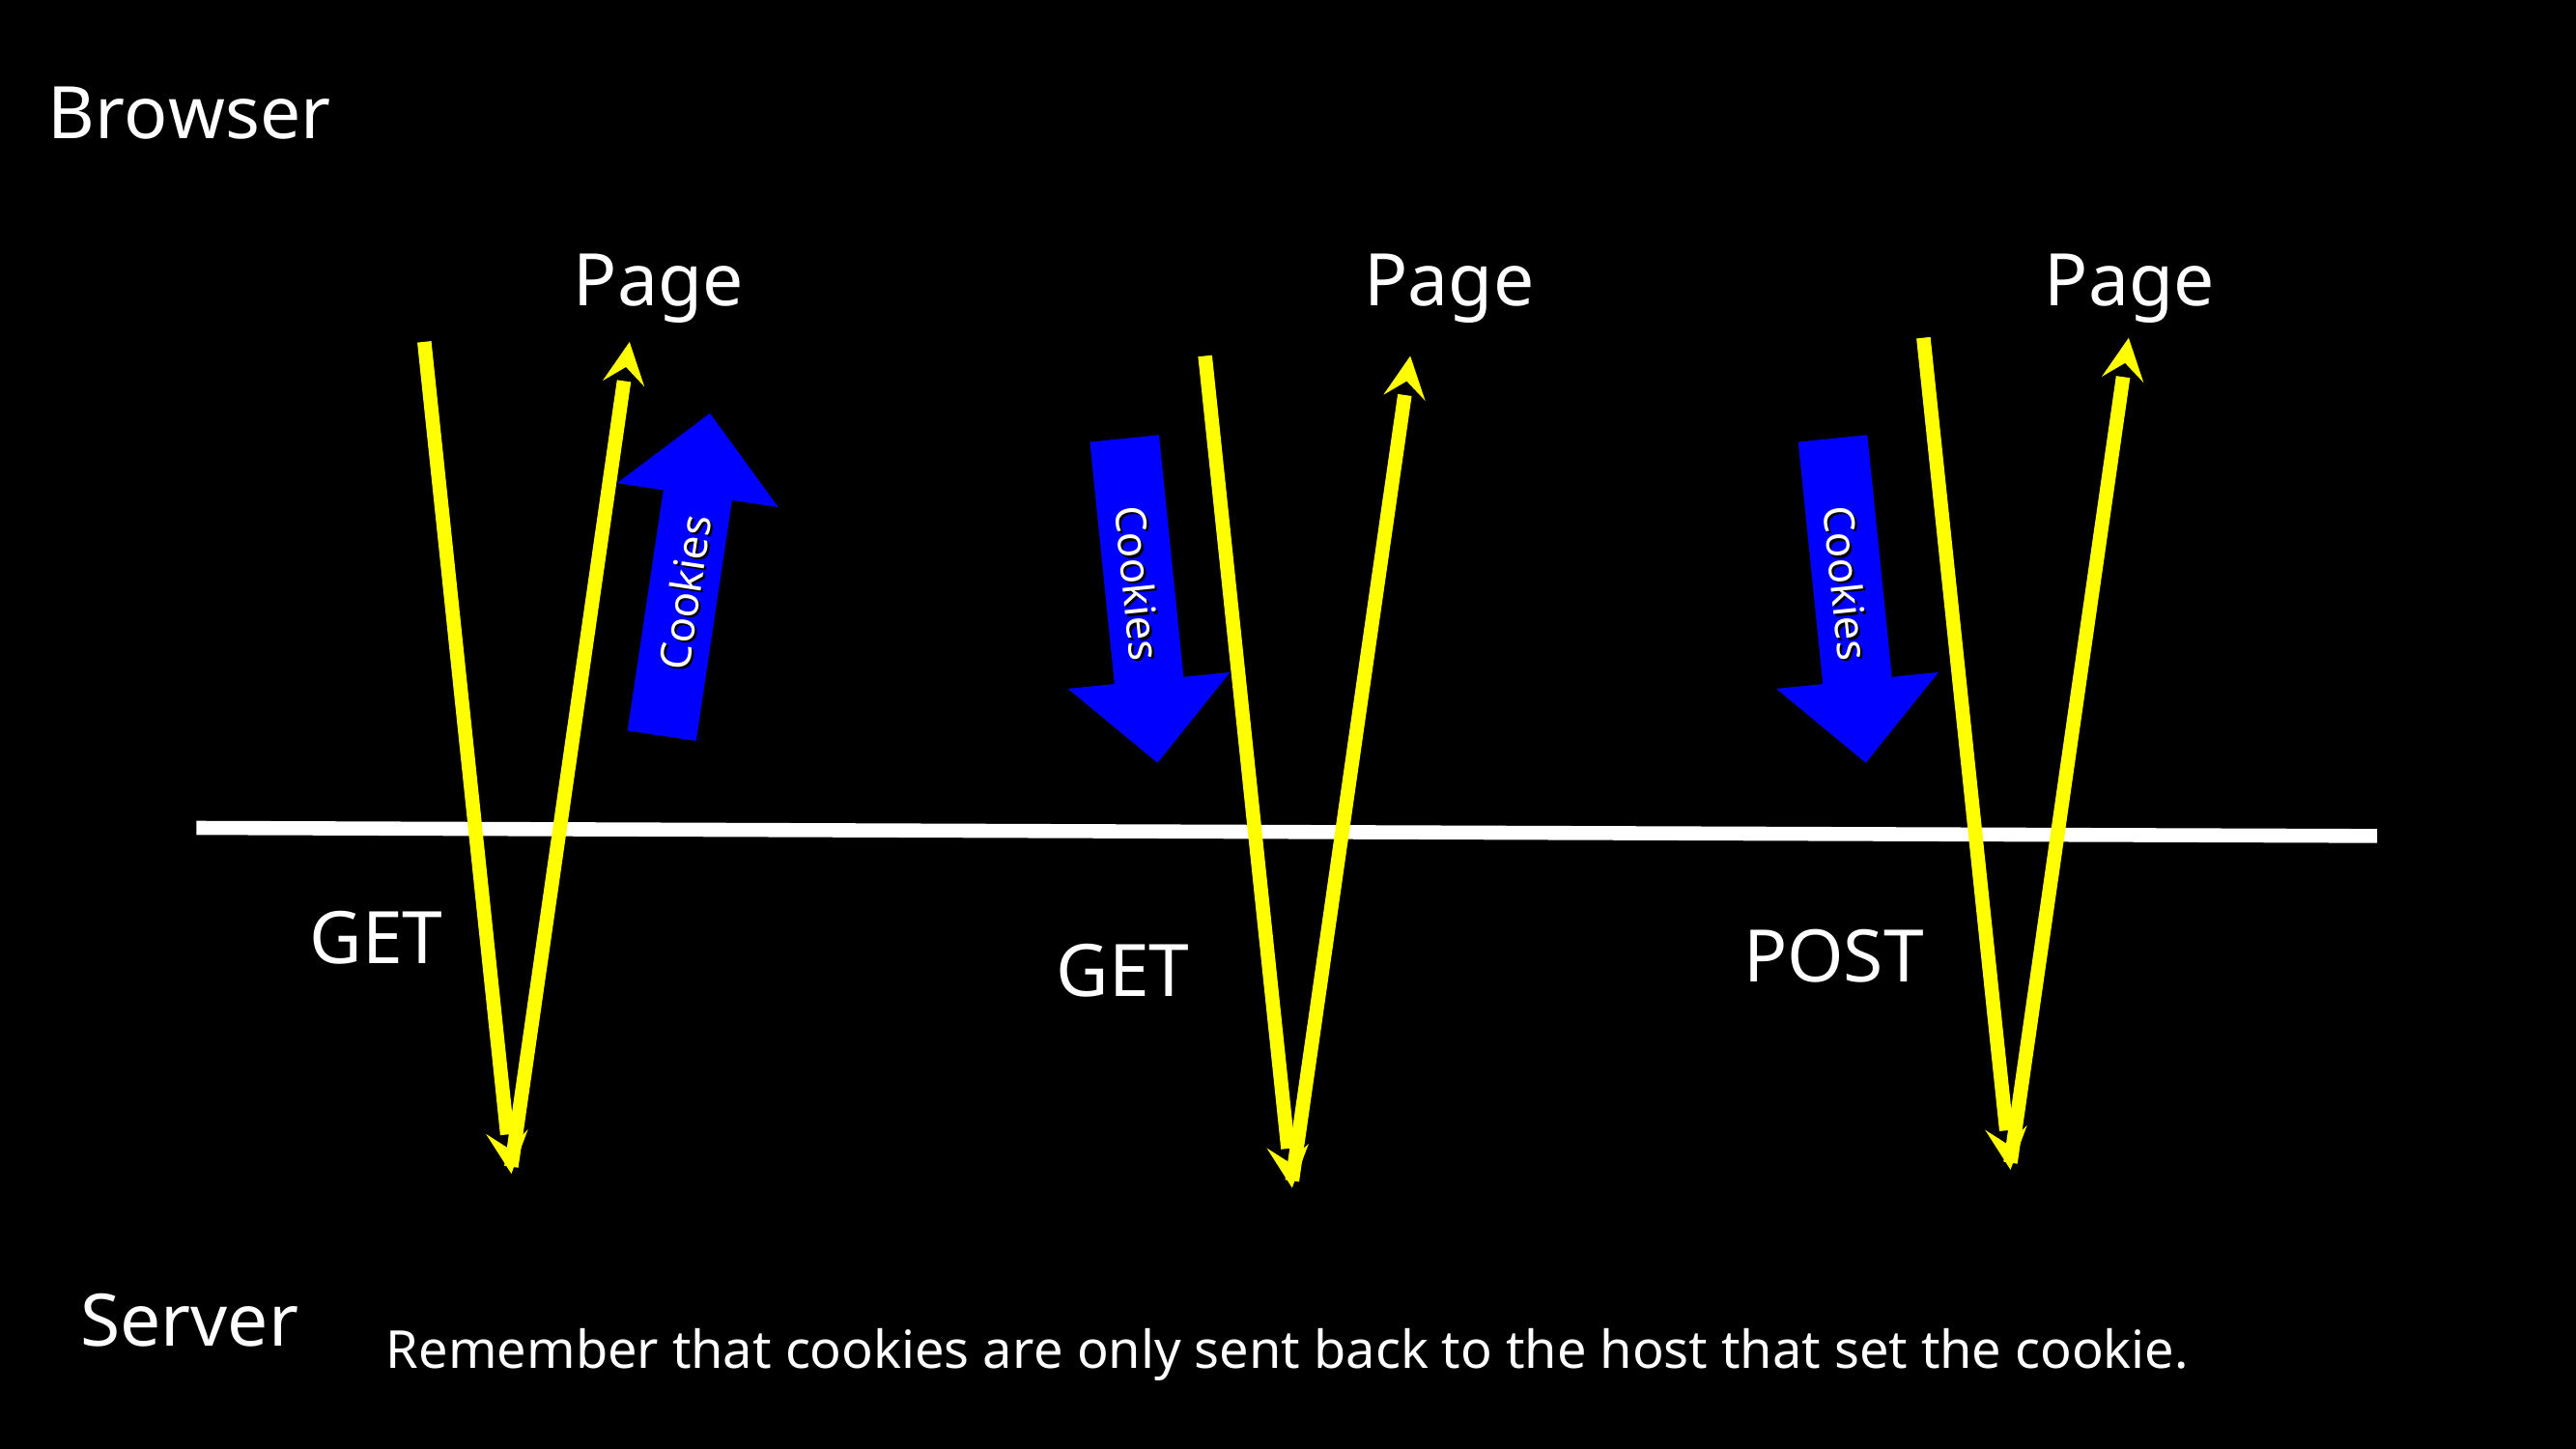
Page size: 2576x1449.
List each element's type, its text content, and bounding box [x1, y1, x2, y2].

text_box Page [573, 233, 744, 321]
text_box Page [1458, 271, 1480, 300]
text_box Cookies [1776, 435, 1939, 763]
text_box Page [2044, 233, 2215, 321]
text_box Page [668, 271, 690, 300]
text_box Remember that cookies are only sent back to the host that set the cookie. [385, 1316, 2191, 1379]
text_box Server [80, 1273, 299, 1361]
text_box Browser [47, 66, 331, 154]
text_box Page [2139, 271, 2161, 300]
text_box Cookies [616, 412, 778, 741]
text_box GET [1056, 923, 1190, 1010]
text_box Cookies [1067, 435, 1231, 763]
text_box GET [309, 891, 443, 979]
text_box Page [1364, 233, 1535, 321]
text_box POST [1742, 909, 1924, 997]
